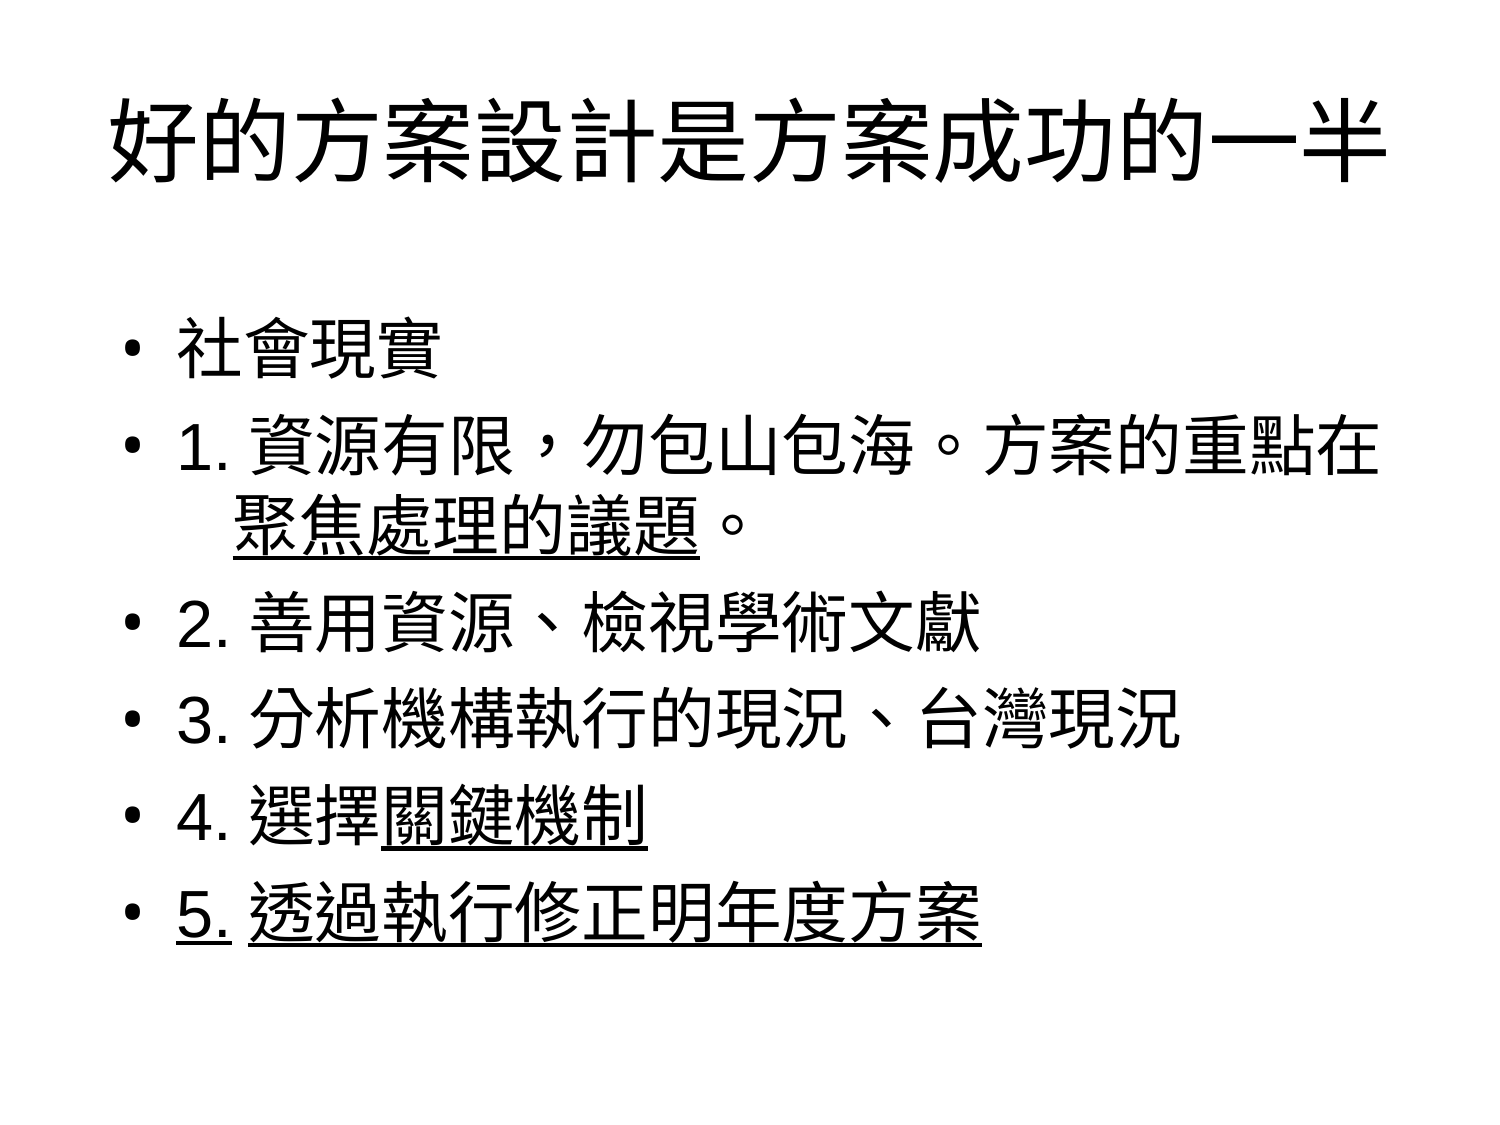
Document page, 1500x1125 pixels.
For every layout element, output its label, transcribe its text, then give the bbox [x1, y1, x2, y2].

list 社會現實 1.資源有限，勿包山包海。方案的重點在聚焦處理的議題。 2.善用資源、檢視學術文獻 3.分析機構執行的現況、台灣現況 4.選擇關鍵機制 5.透過執行修正明年度方案 [105, 299, 1400, 1014]
title 好的方案設計是方案成功的一半 [75, 45, 1426, 233]
